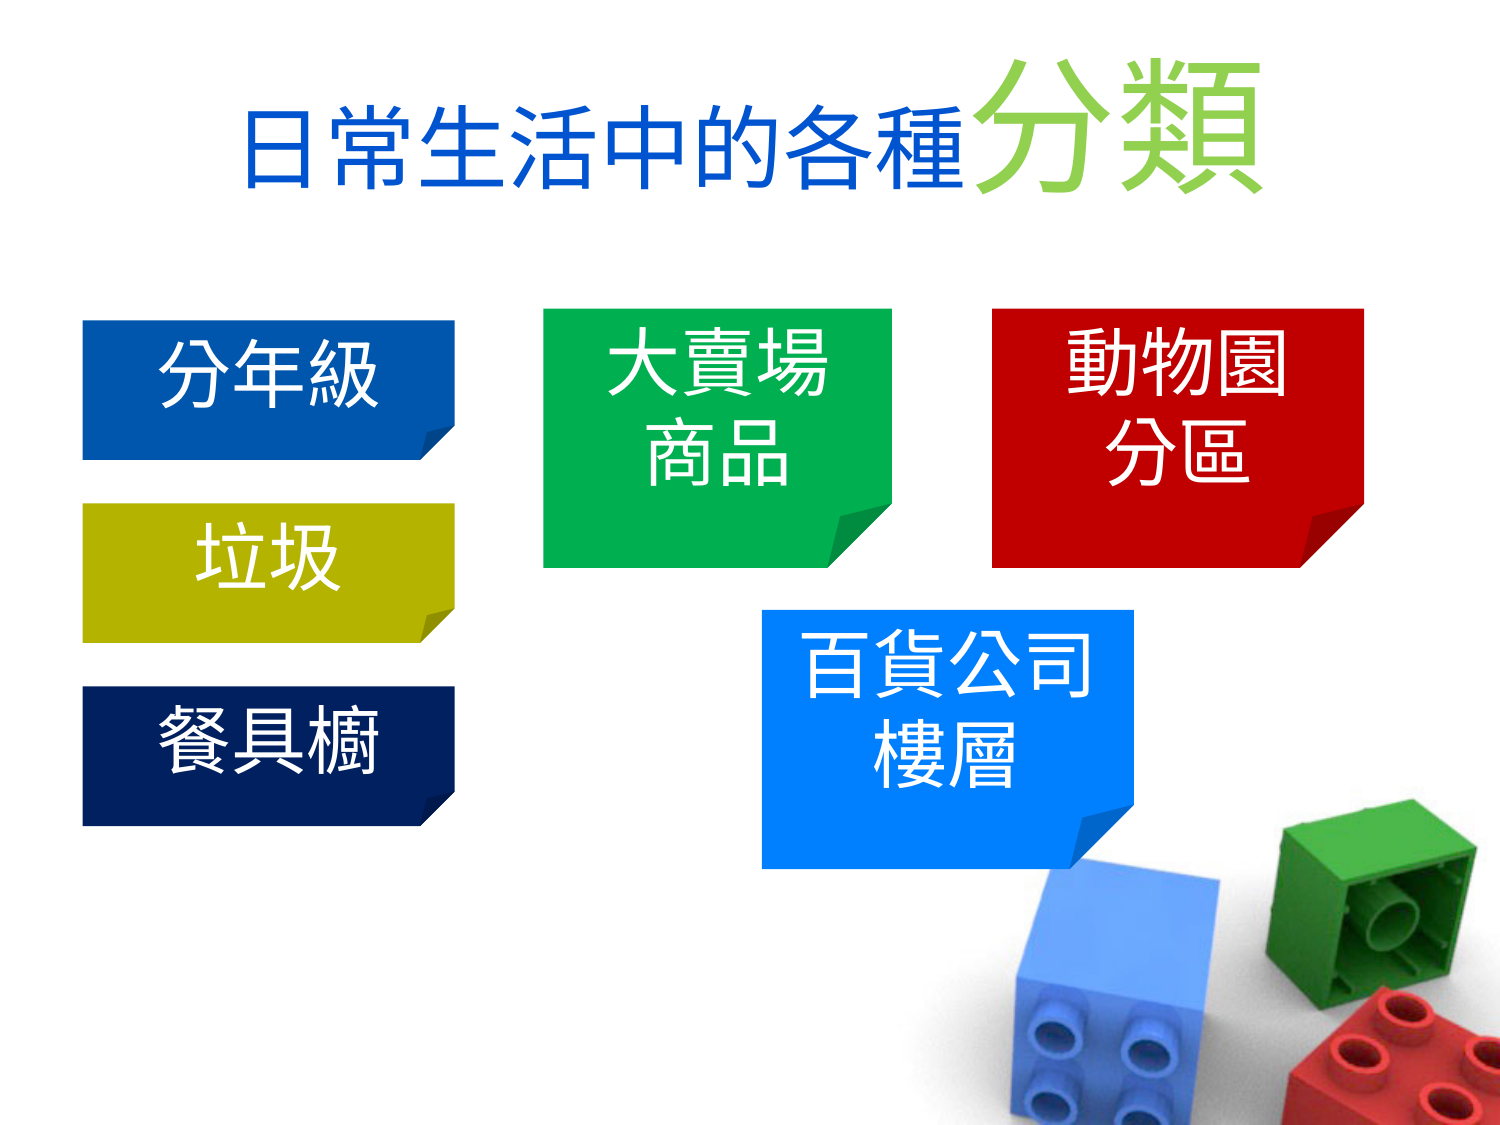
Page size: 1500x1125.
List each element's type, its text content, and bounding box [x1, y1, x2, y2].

text_box 餐具櫥 [82, 686, 455, 827]
text_box 垃圾 [82, 503, 455, 643]
text_box 百貨公司樓層 [761, 609, 1134, 870]
text_box 動物園 分區 [992, 308, 1365, 568]
text_box 大賣場 商品 [543, 308, 892, 568]
picture [249, 187, 1500, 1125]
text_box 分年級 [82, 320, 455, 460]
title 日常生活中的各種分類 [112, 28, 1388, 217]
